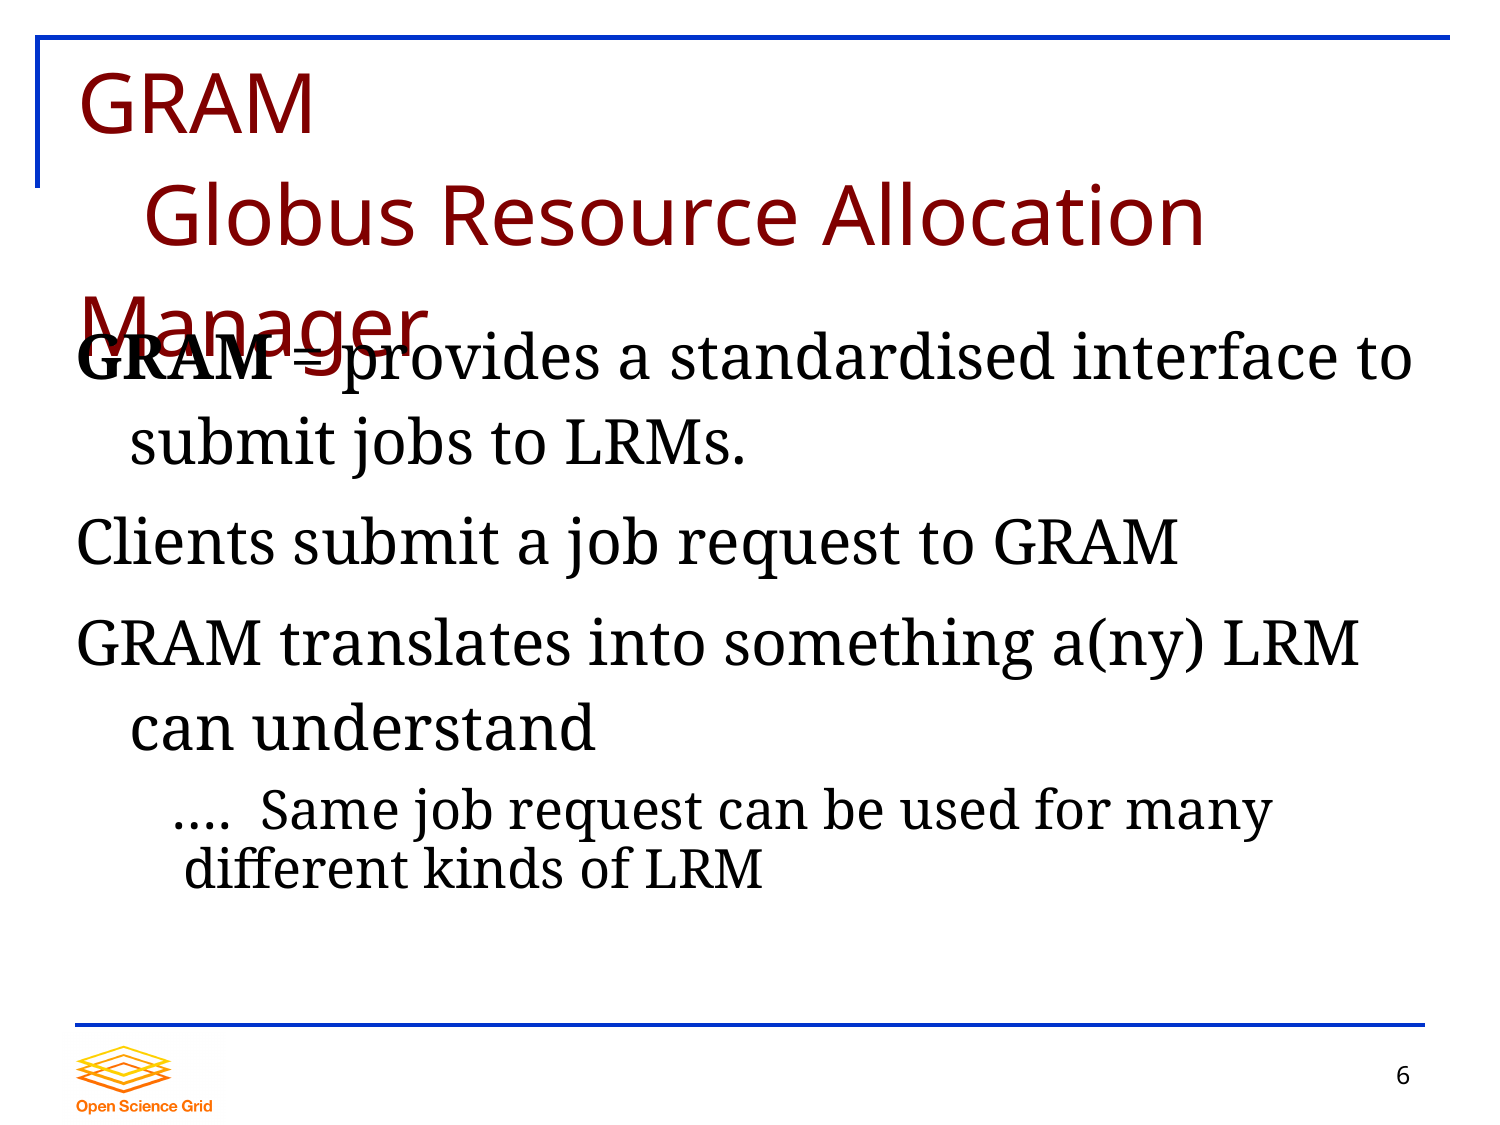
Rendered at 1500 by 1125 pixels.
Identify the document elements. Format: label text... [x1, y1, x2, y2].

title GRAM Globus Resource Allocation Manager [62, 37, 1450, 347]
list GRAM = provides a standardised interface to submit jobs to LRMs. Clients submit a job request to GRAM GRAM translates into something a(ny) LRM can understand …. Same job request can be used for many different kinds of LRM [75, 312, 1424, 1006]
picture [62, 1032, 226, 1125]
